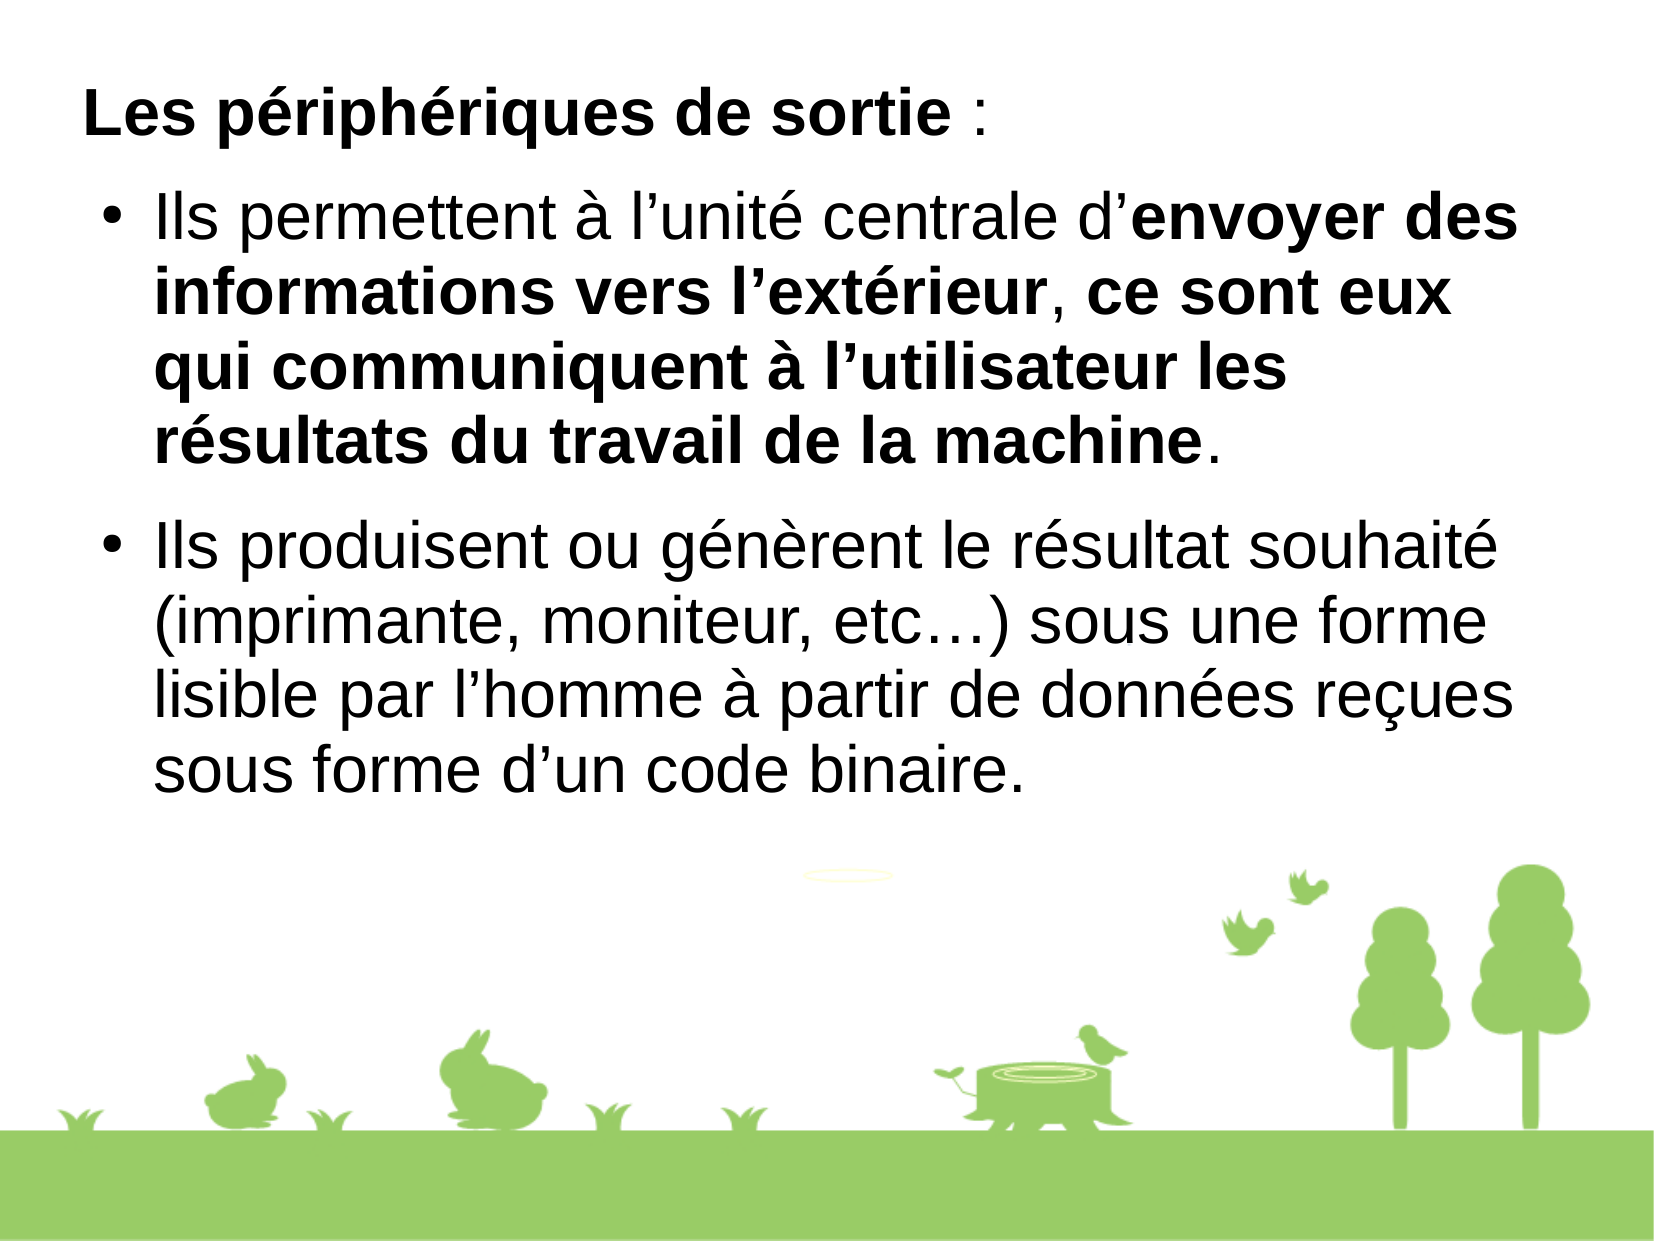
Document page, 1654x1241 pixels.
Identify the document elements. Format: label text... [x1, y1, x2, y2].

picture [0, 0, 1654, 1241]
list Les périphériques de sortie : Ils permettent à l’unité centrale d’envoyer des informations vers l’extérieur, ce sont eux qui communiquent à l’utilisateur les résultats du travail de la machine. Ils produisent ou génèrent le résultat souhaité (imprimante, moniteur, etc…) sous une forme lisible par l’homme à partir de données reçues sous forme d’un code binaire. [82, 75, 1571, 1006]
